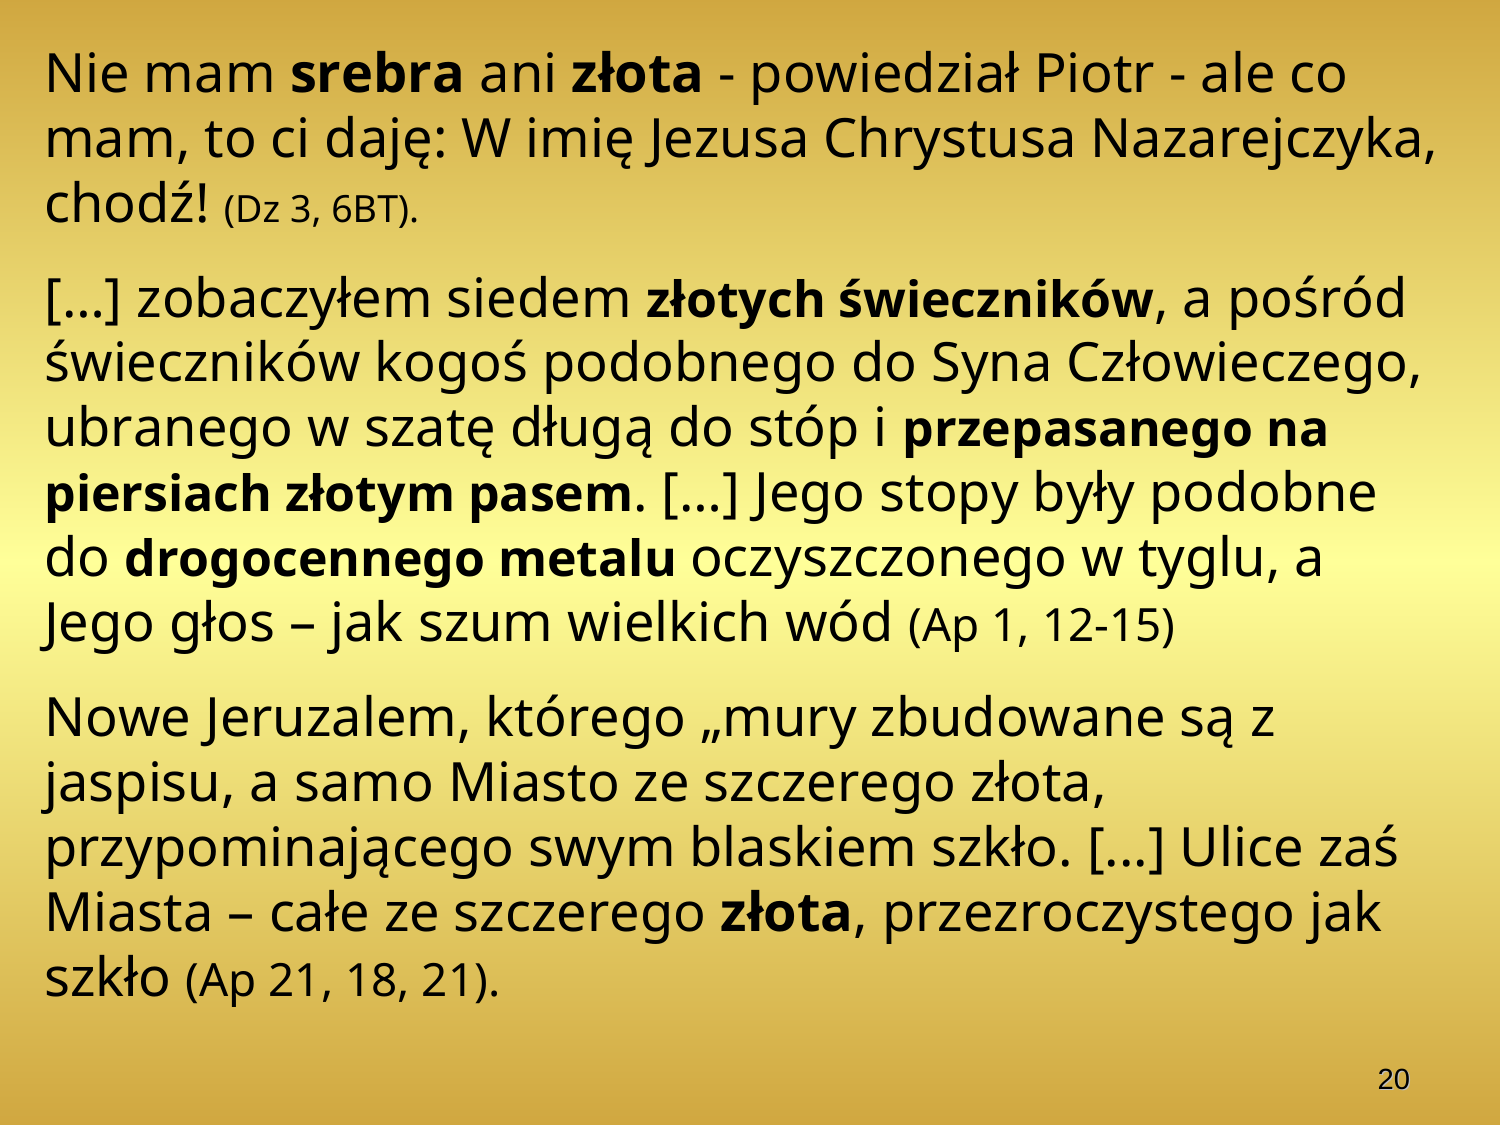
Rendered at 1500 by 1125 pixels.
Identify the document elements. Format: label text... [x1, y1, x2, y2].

list Nie mam srebra ani złota - powiedział Piotr - ale co mam, to ci daję: W imię Jezusa Chrystusa Nazarejczyka, chodź! (Dz 3, 6BT). […] zobaczyłem siedem złotych świeczników, a pośród świeczników kogoś podobnego do Syna Człowieczego, ubranego w szatę długą do stóp i przepasanego na piersiach złotym pasem. […] Jego stopy były podobne do drogocennego metalu oczyszczonego w tyglu, a Jego głos – jak szum wielkich wód (Ap 1, 12-15) Nowe Jeruzalem, którego „mury zbudowane są z jaspisu, a samo Miasto ze szczerego złota, przypominającego swym blaskiem szkło. [...] Ulice zaś Miasta – całe ze szczerego złota, przezroczystego jak szkło (Ap 21, 18, 21). [29, 30, 1459, 1059]
text_box 39 [1074, 1024, 1426, 1103]
